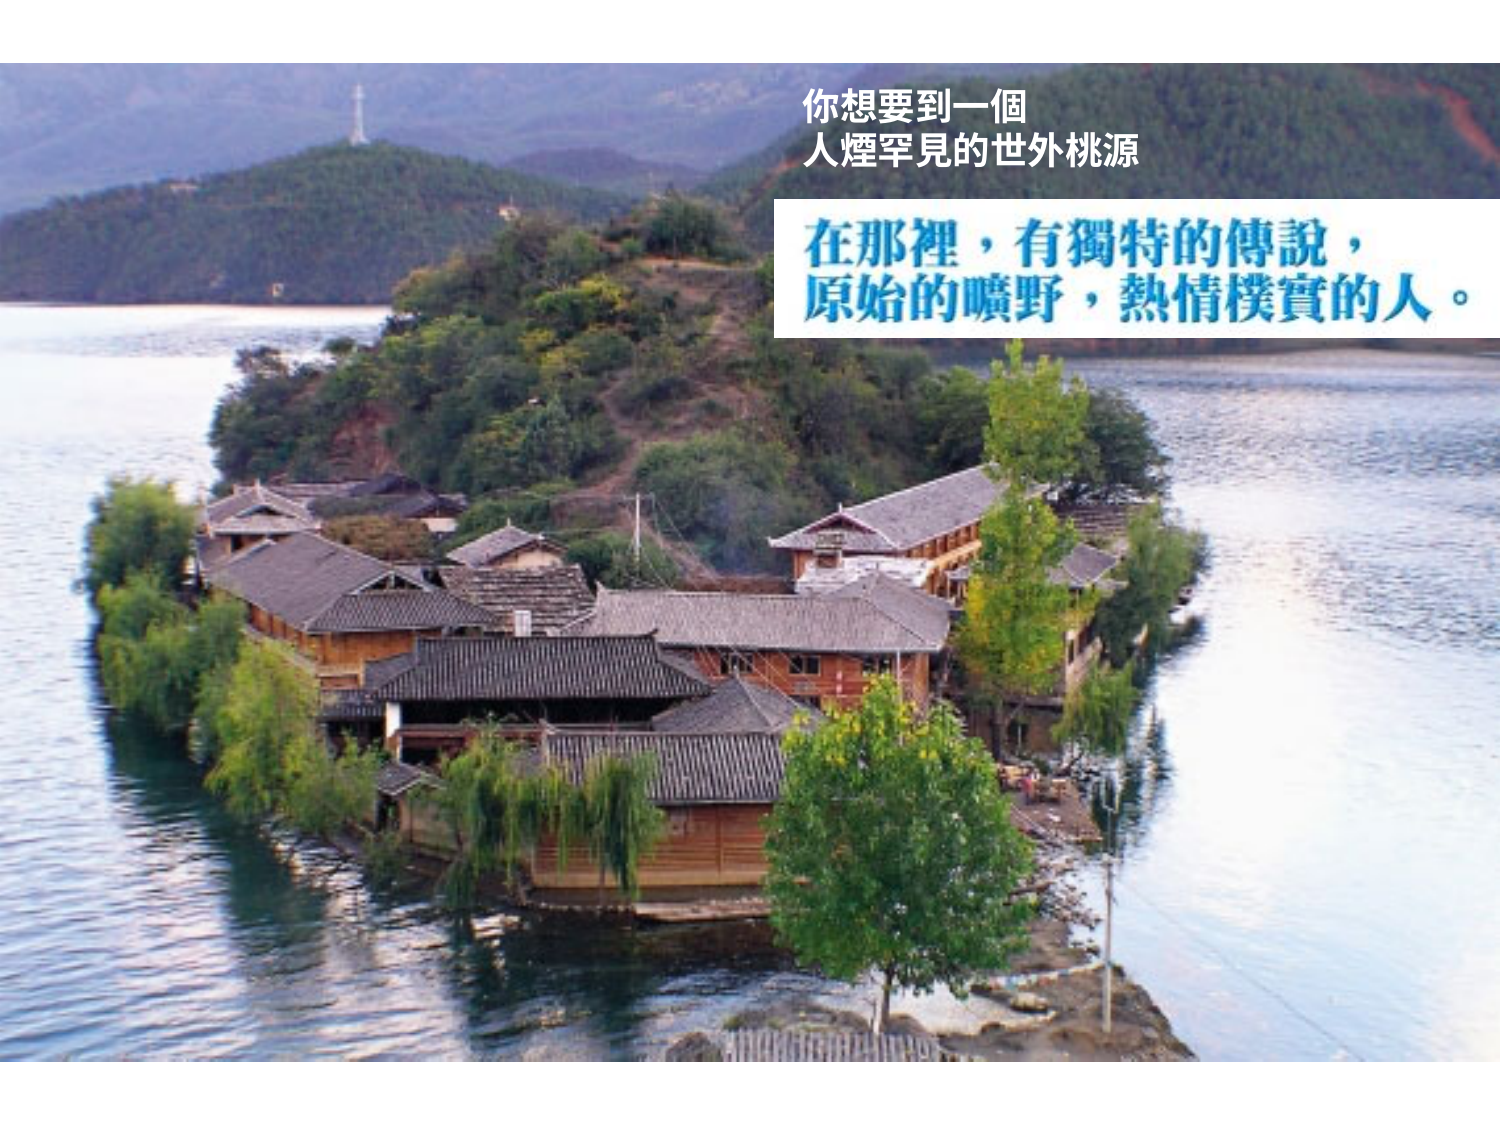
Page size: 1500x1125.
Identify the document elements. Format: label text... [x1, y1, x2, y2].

text_box 你想要到一個 人煙罕見的世外桃源 [787, 75, 1463, 194]
picture [0, 63, 1500, 1062]
